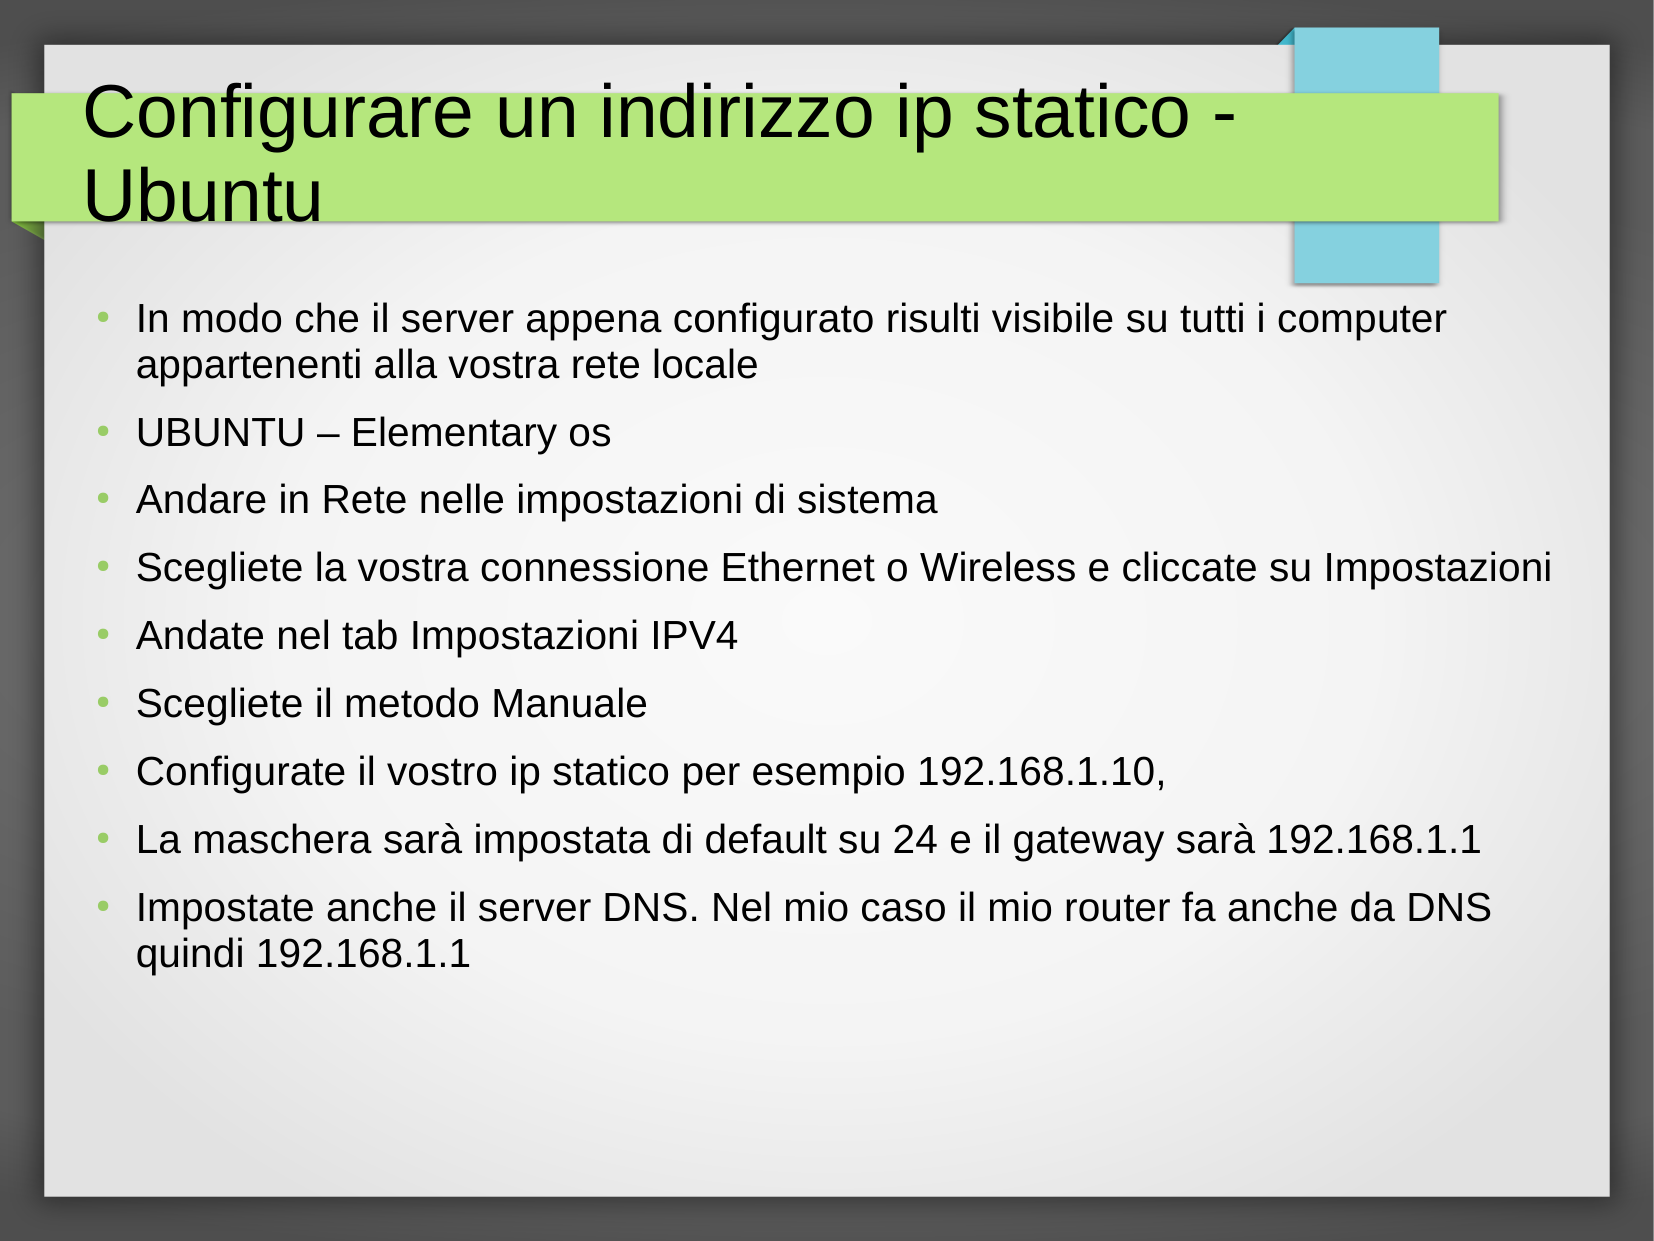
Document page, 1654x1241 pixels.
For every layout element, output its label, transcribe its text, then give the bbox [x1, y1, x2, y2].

picture [0, 0, 1654, 1241]
list In modo che il server appena configurato risulti visibile su tutti i computer appartenenti alla vostra rete locale UBUNTU – Elementary os Andare in Rete nelle impostazioni di sistema Scegliete la vostra connessione Ethernet o Wireless e cliccate su Impostazioni Andate nel tab Impostazioni IPV4 Scegliete il metodo Manuale Configurate il vostro ip statico per esempio 192.168.1.10, La maschera sarà impostata di default su 24 e il gateway sarà 192.168.1.1 Impostate anche il server DNS. Nel mio caso il mio router fa anche da DNS quindi 192.168.1.1 [82, 295, 1571, 1015]
title Configurare un indirizzo ip statico - Ubuntu [82, 69, 1264, 238]
